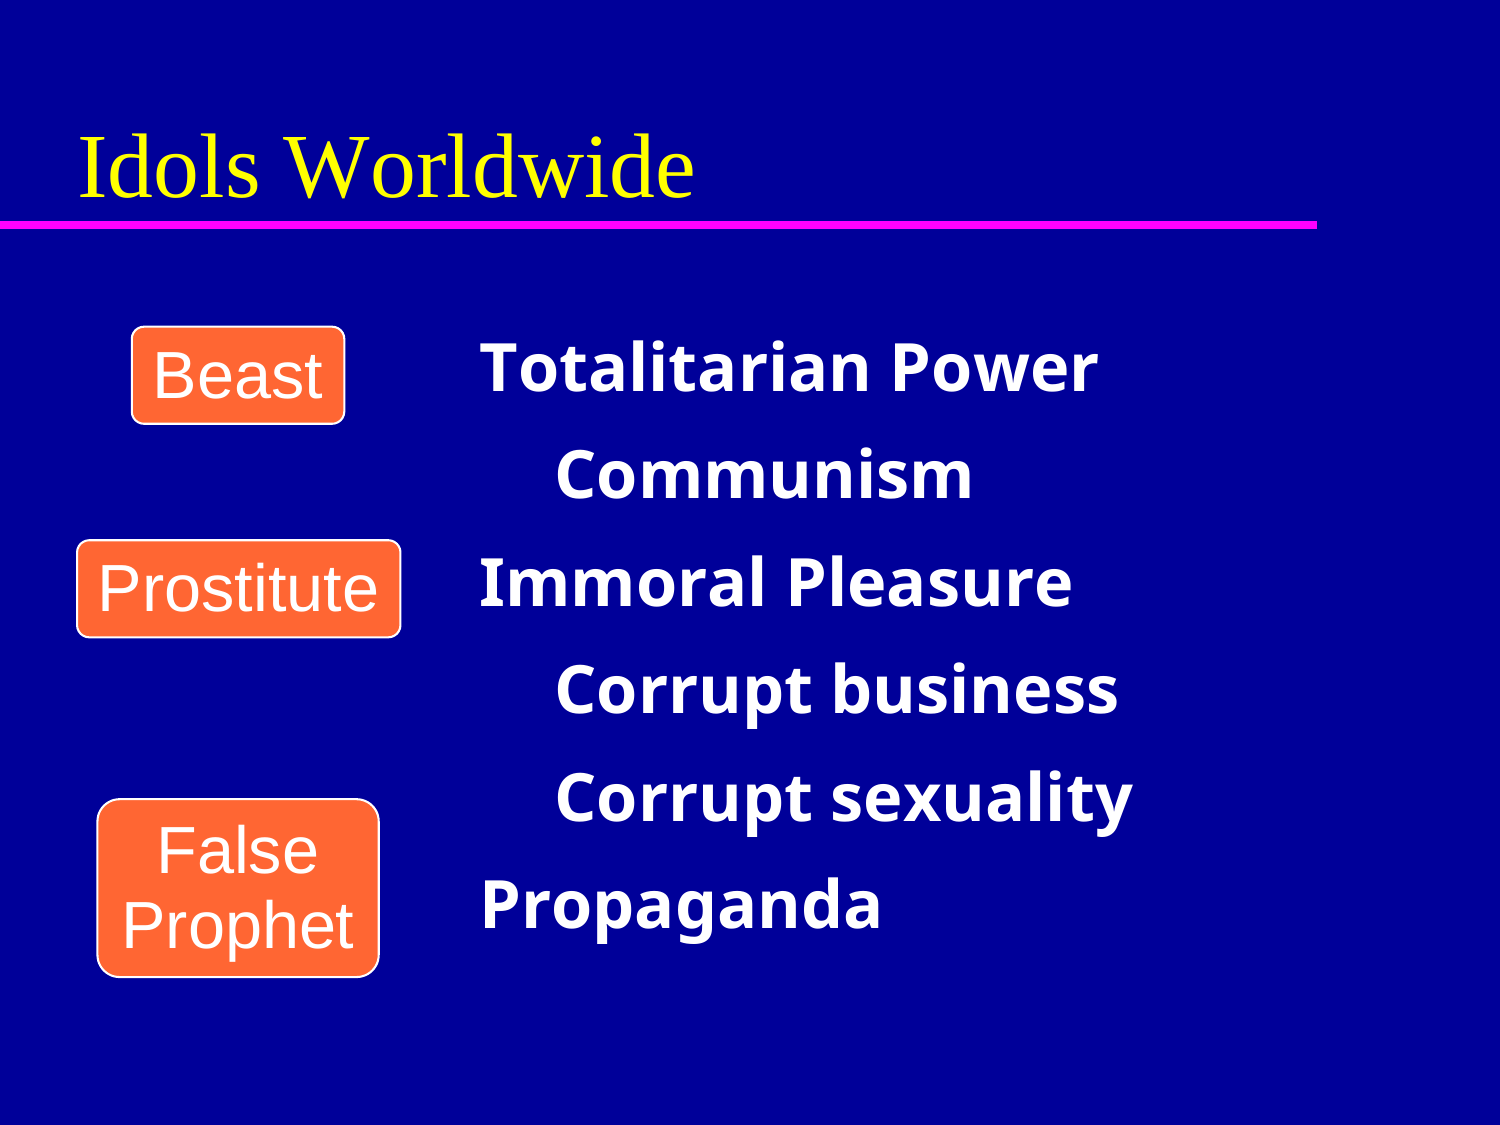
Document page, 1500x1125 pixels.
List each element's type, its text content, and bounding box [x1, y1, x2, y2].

text_box Prostitute [77, 540, 401, 638]
text_box Beast [131, 326, 345, 424]
text_box False Prophet [97, 799, 379, 978]
list Totalitarian Power Communism Immoral Pleasure Corrupt business Corrupt sexuality Propaganda [464, 312, 1329, 1051]
title Idols Worldwide [62, 43, 1338, 225]
